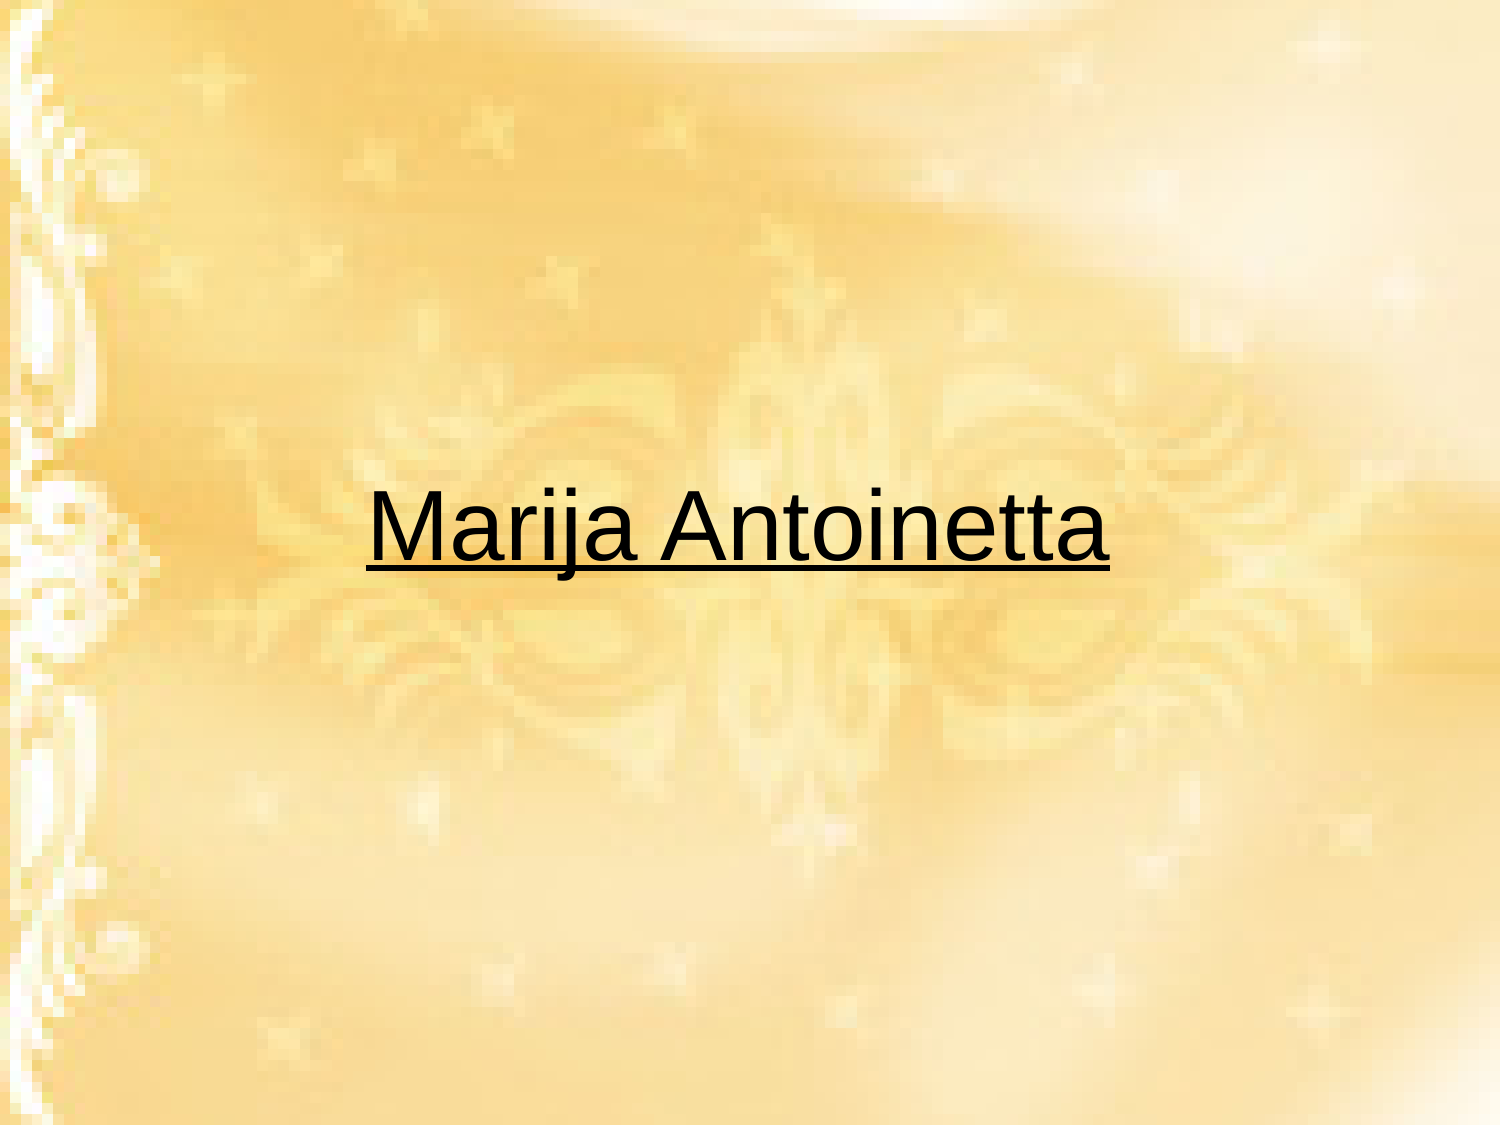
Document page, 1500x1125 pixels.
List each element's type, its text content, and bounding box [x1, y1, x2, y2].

picture [0, 0, 1500, 1125]
title Marija Antoinetta [112, 349, 1388, 591]
